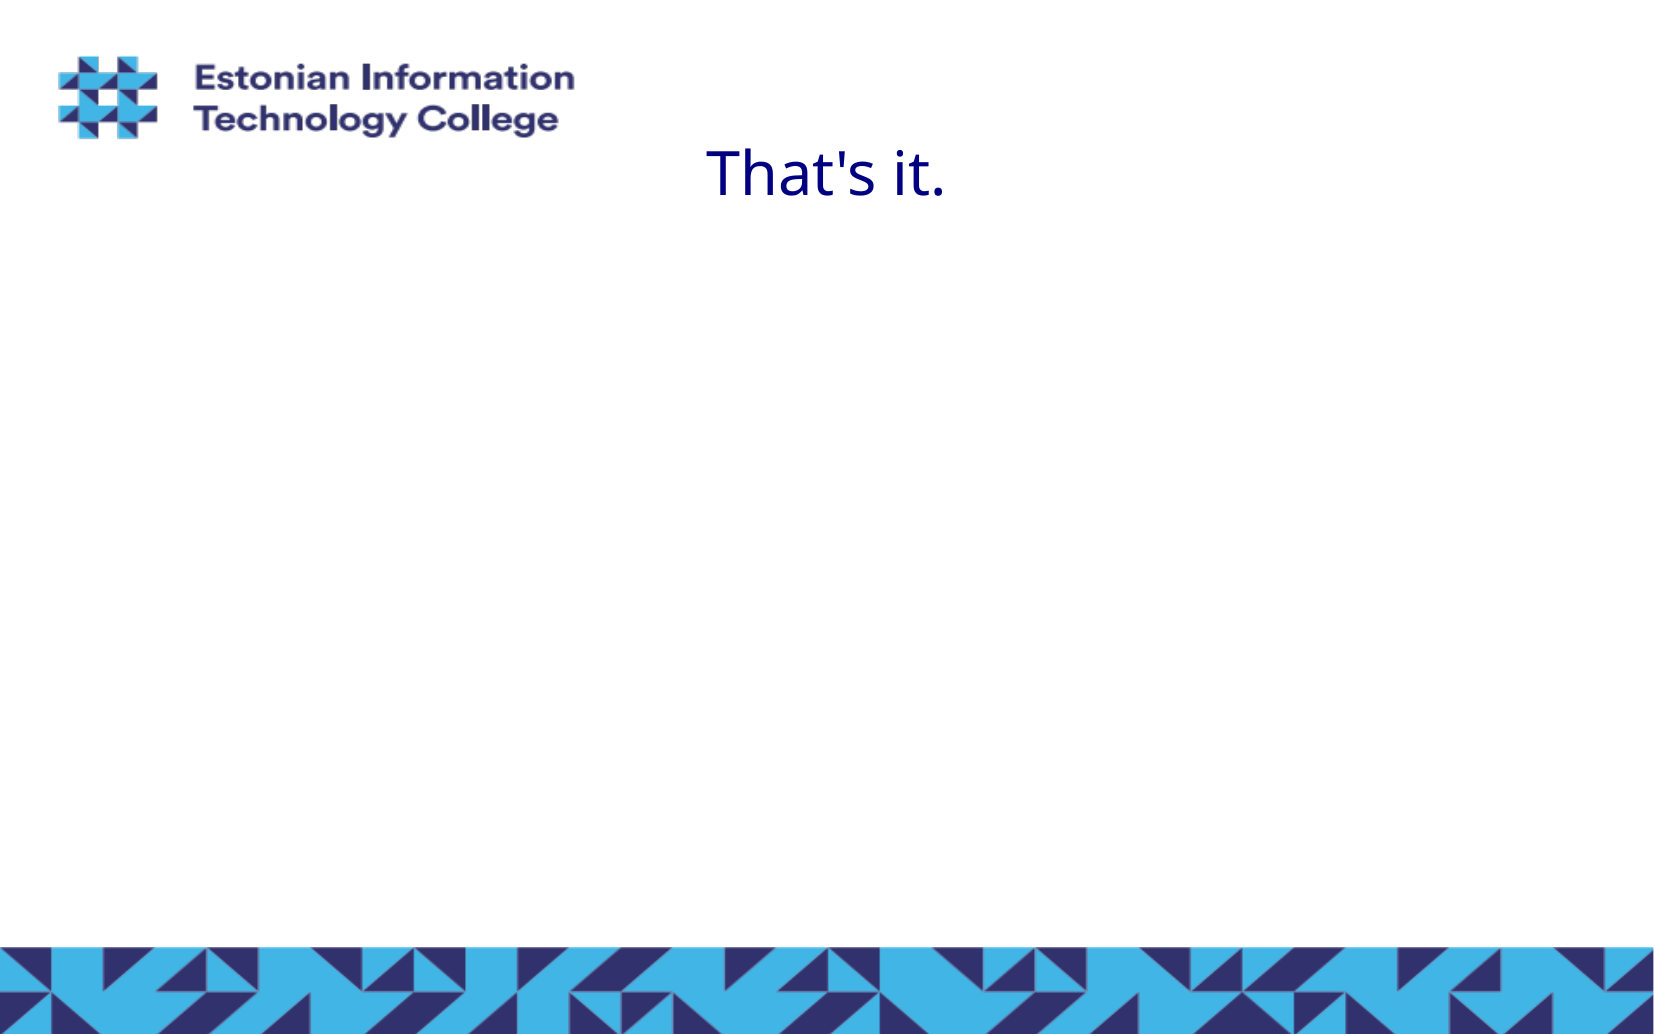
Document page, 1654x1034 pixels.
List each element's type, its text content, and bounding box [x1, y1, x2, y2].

title That's it. [121, 83, 1533, 260]
